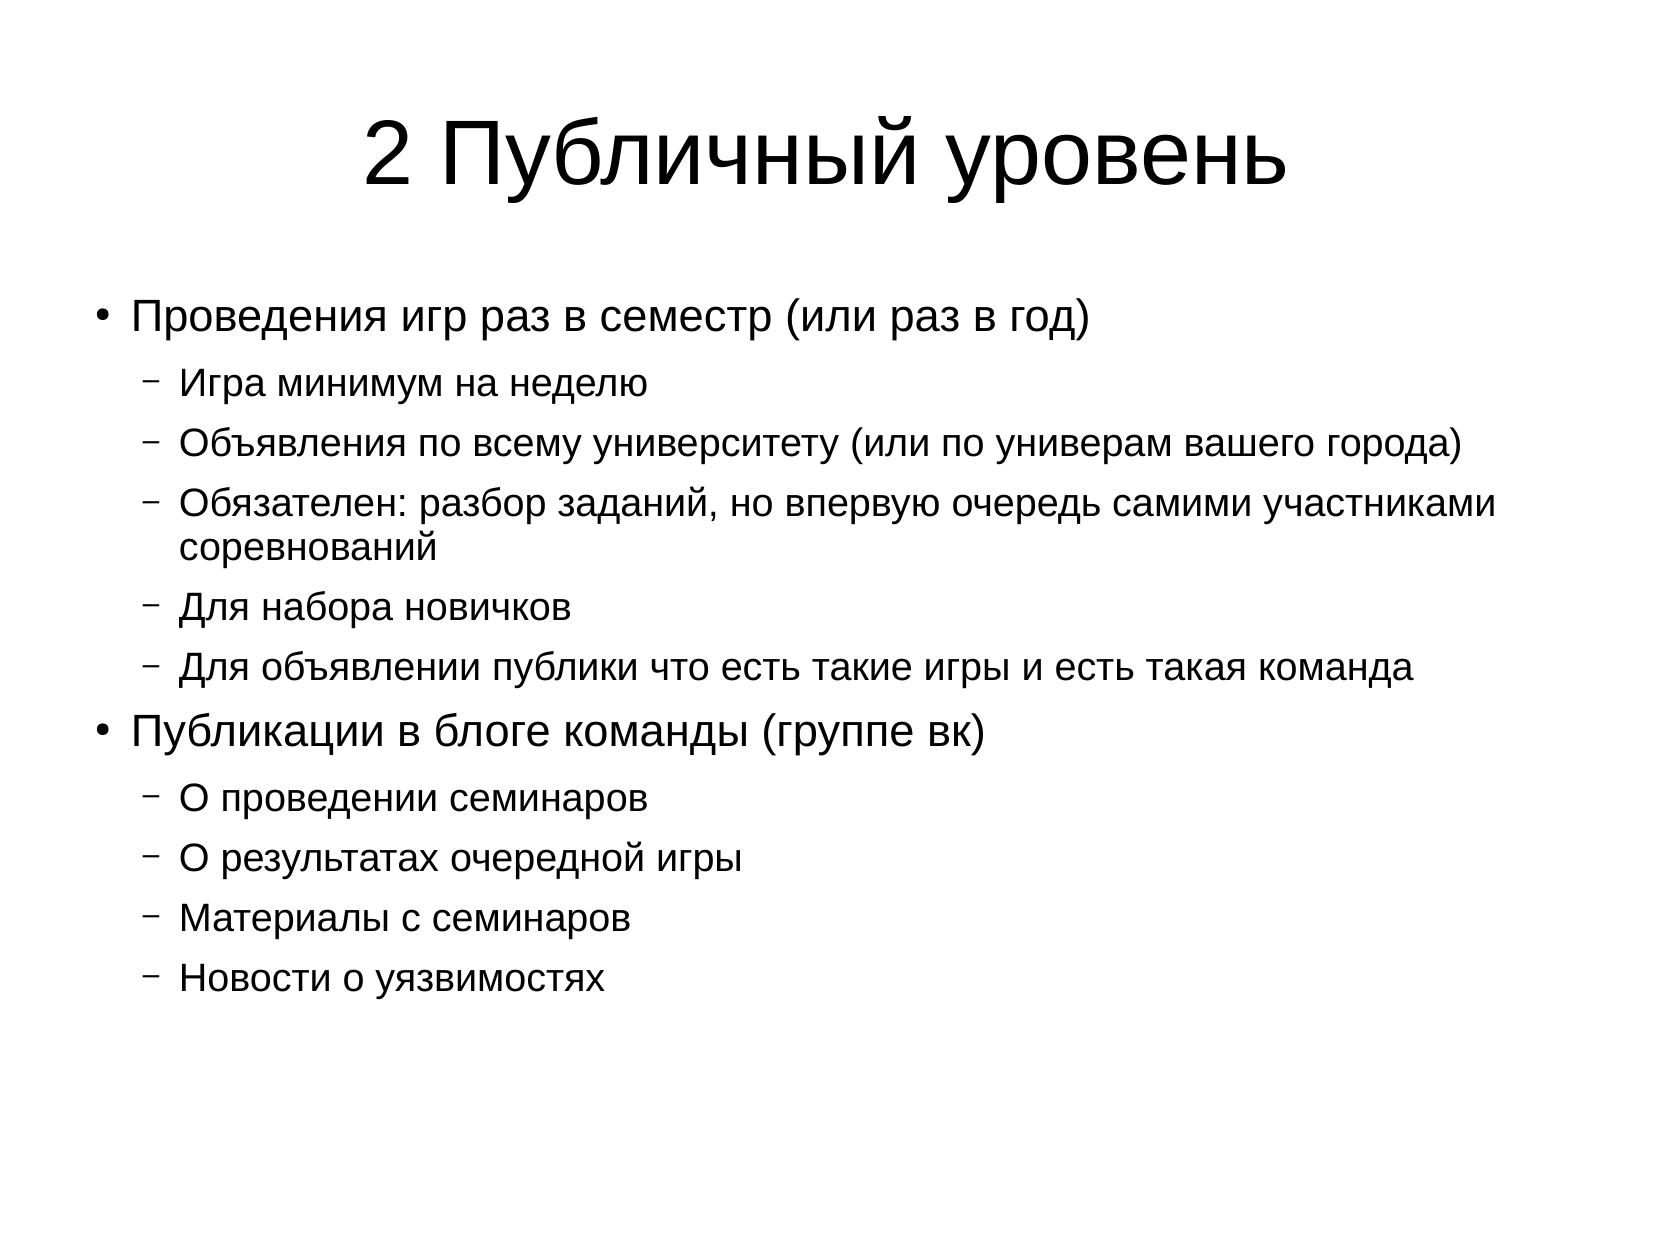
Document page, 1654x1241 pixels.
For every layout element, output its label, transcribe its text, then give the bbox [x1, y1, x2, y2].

title 2 Публичный уровень [82, 49, 1571, 257]
list Проведения игр раз в семестр (или раз в год) Игра минимум на неделю Объявления по всему университету (или по универам вашего города) Обязателен: разбор заданий, но впервую очередь самими участниками соревнований Для набора новичков Для объявлении публики что есть такие игры и есть такая команда Публикации в блоге команды (группе вк) О проведении семинаров О результатах очередной игры Материалы с семинаров Новости о уязвимостях [82, 290, 1571, 1010]
